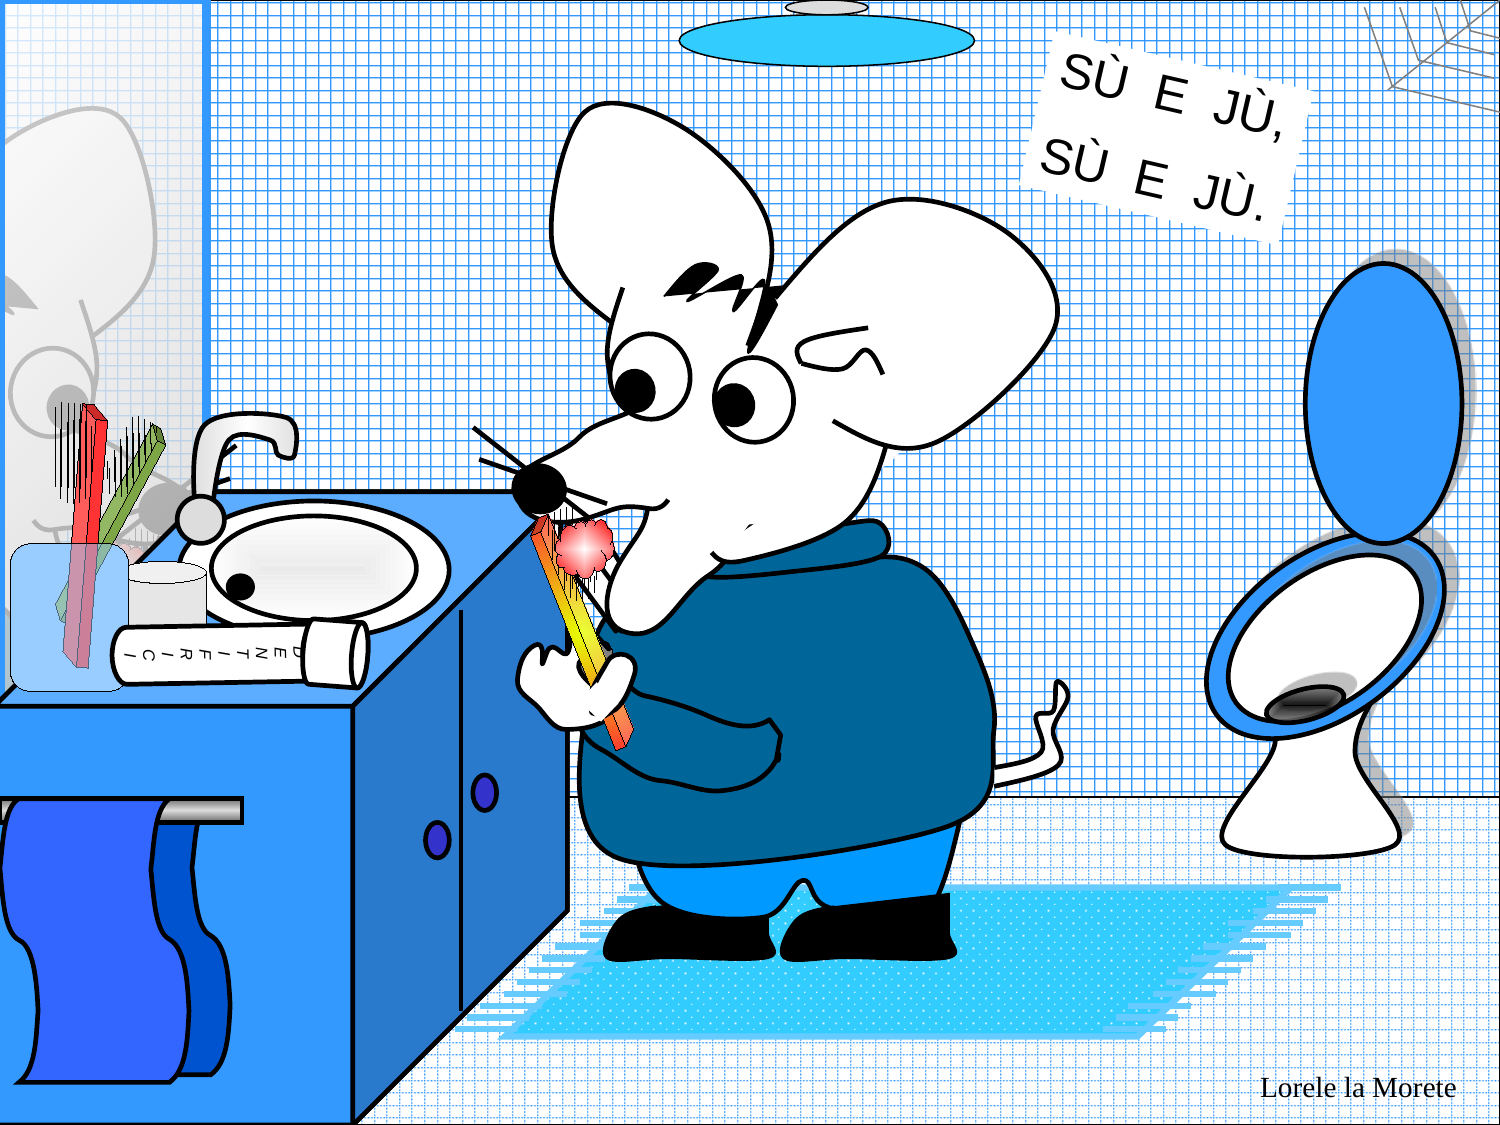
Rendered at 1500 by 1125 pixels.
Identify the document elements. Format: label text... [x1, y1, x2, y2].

text_box [0, 0, 1500, 1125]
text_box SÙ E JÙ, SÙ E JÙ. [1018, 31, 1314, 246]
text_box Lorele la Morete [1238, 1064, 1473, 1125]
text_box [1471, 2, 1500, 37]
text_box D E N T I F R I C I [112, 624, 308, 685]
text_box [1462, 0, 1497, 23]
text_box [1396, 28, 1500, 111]
